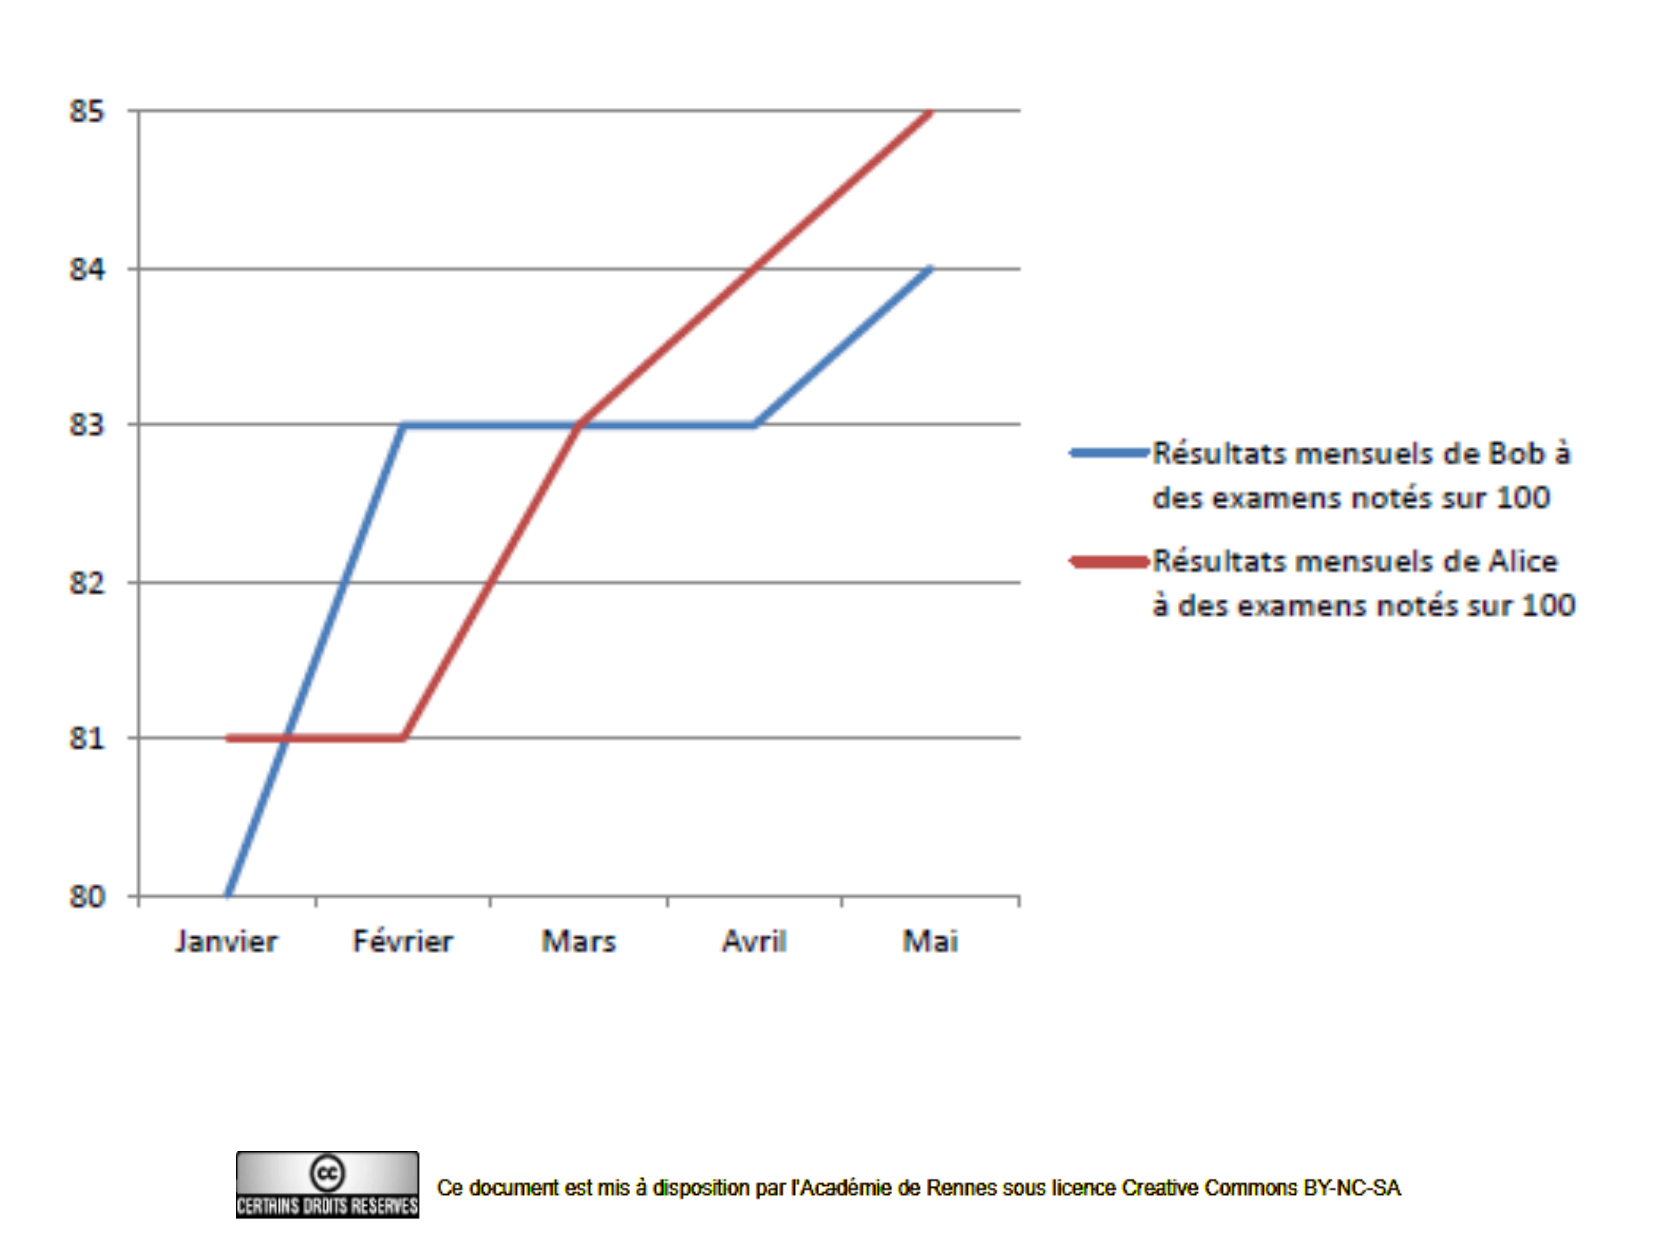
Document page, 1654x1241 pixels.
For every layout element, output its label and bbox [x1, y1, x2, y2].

picture [59, 88, 1595, 975]
picture [236, 1151, 1418, 1228]
